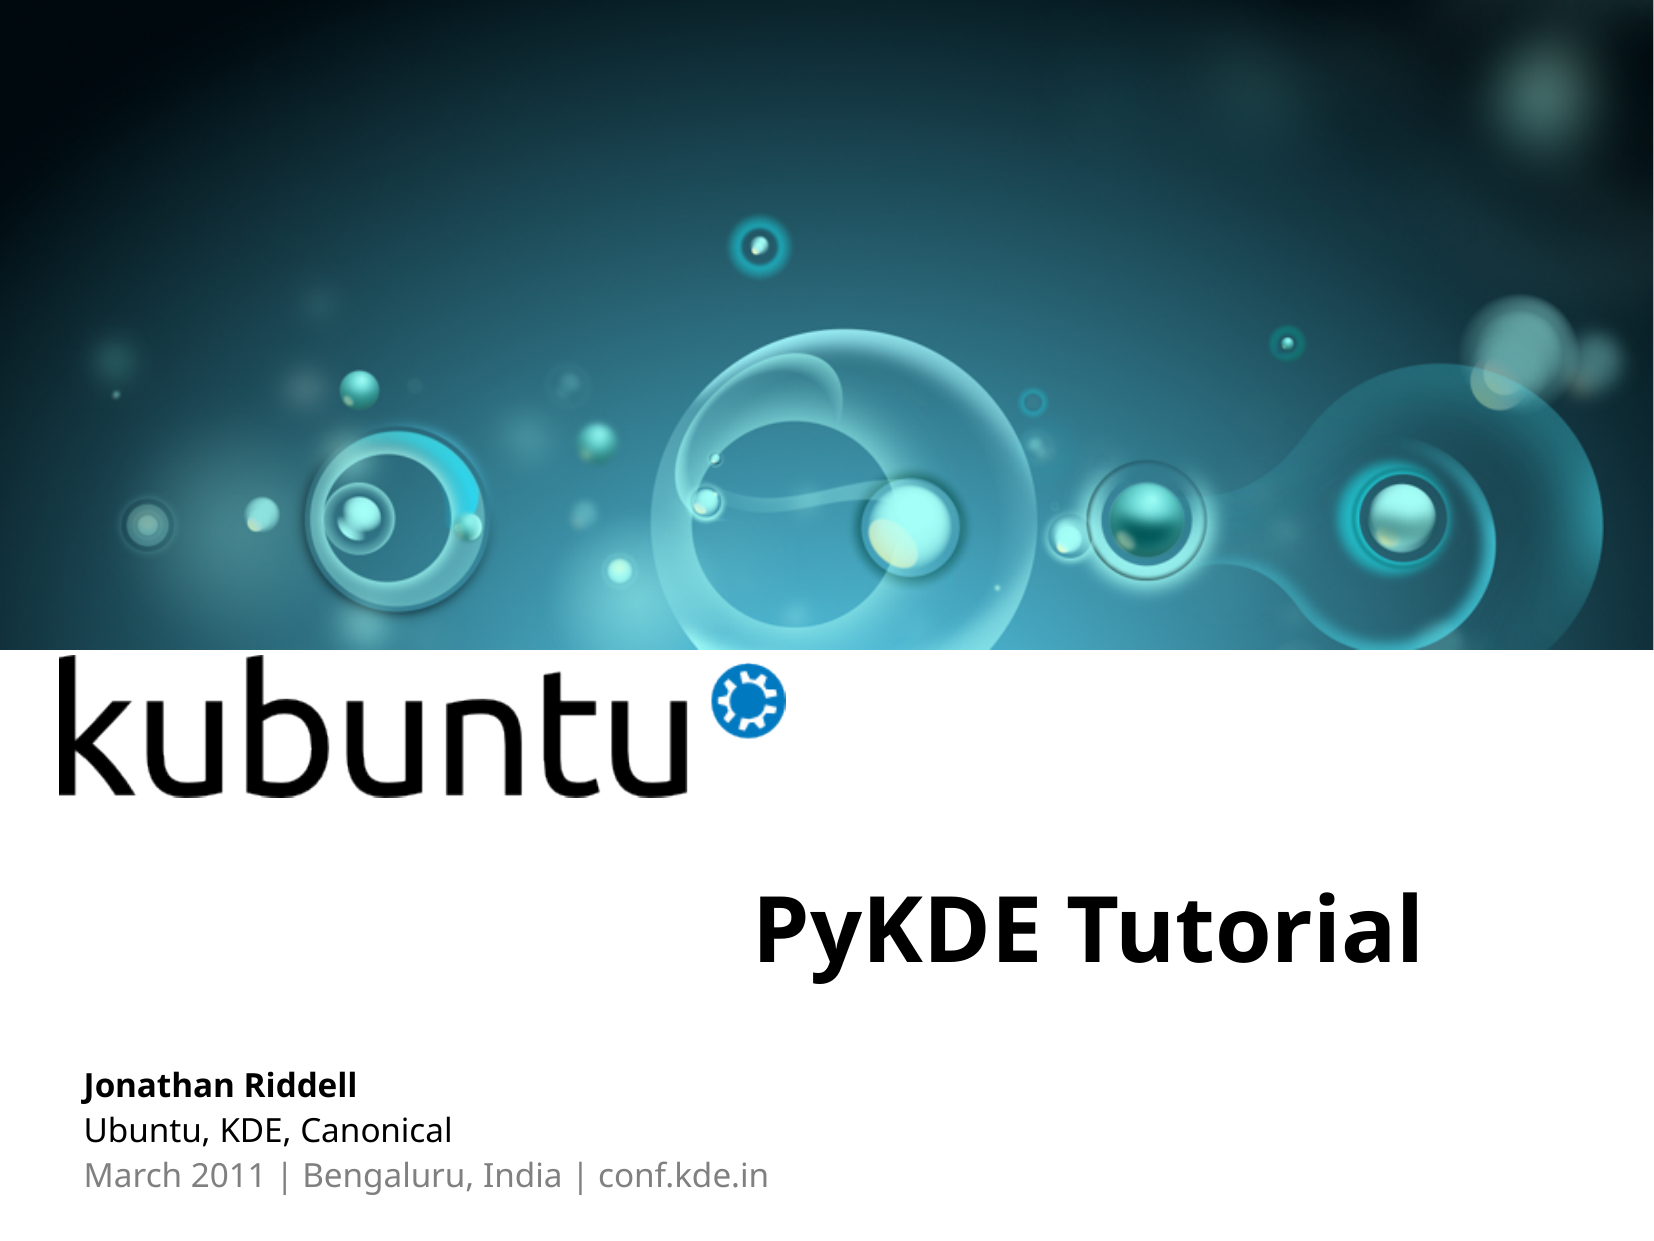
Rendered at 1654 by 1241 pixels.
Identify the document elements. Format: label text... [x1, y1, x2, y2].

text_box PyKDE Tutorial [738, 856, 1432, 975]
picture [0, 0, 1654, 650]
picture [59, 655, 786, 798]
text_box Jonathan Riddell Ubuntu, KDE, Canonical March 2011 | Bengaluru, India | conf.kde.in [69, 1054, 739, 1182]
